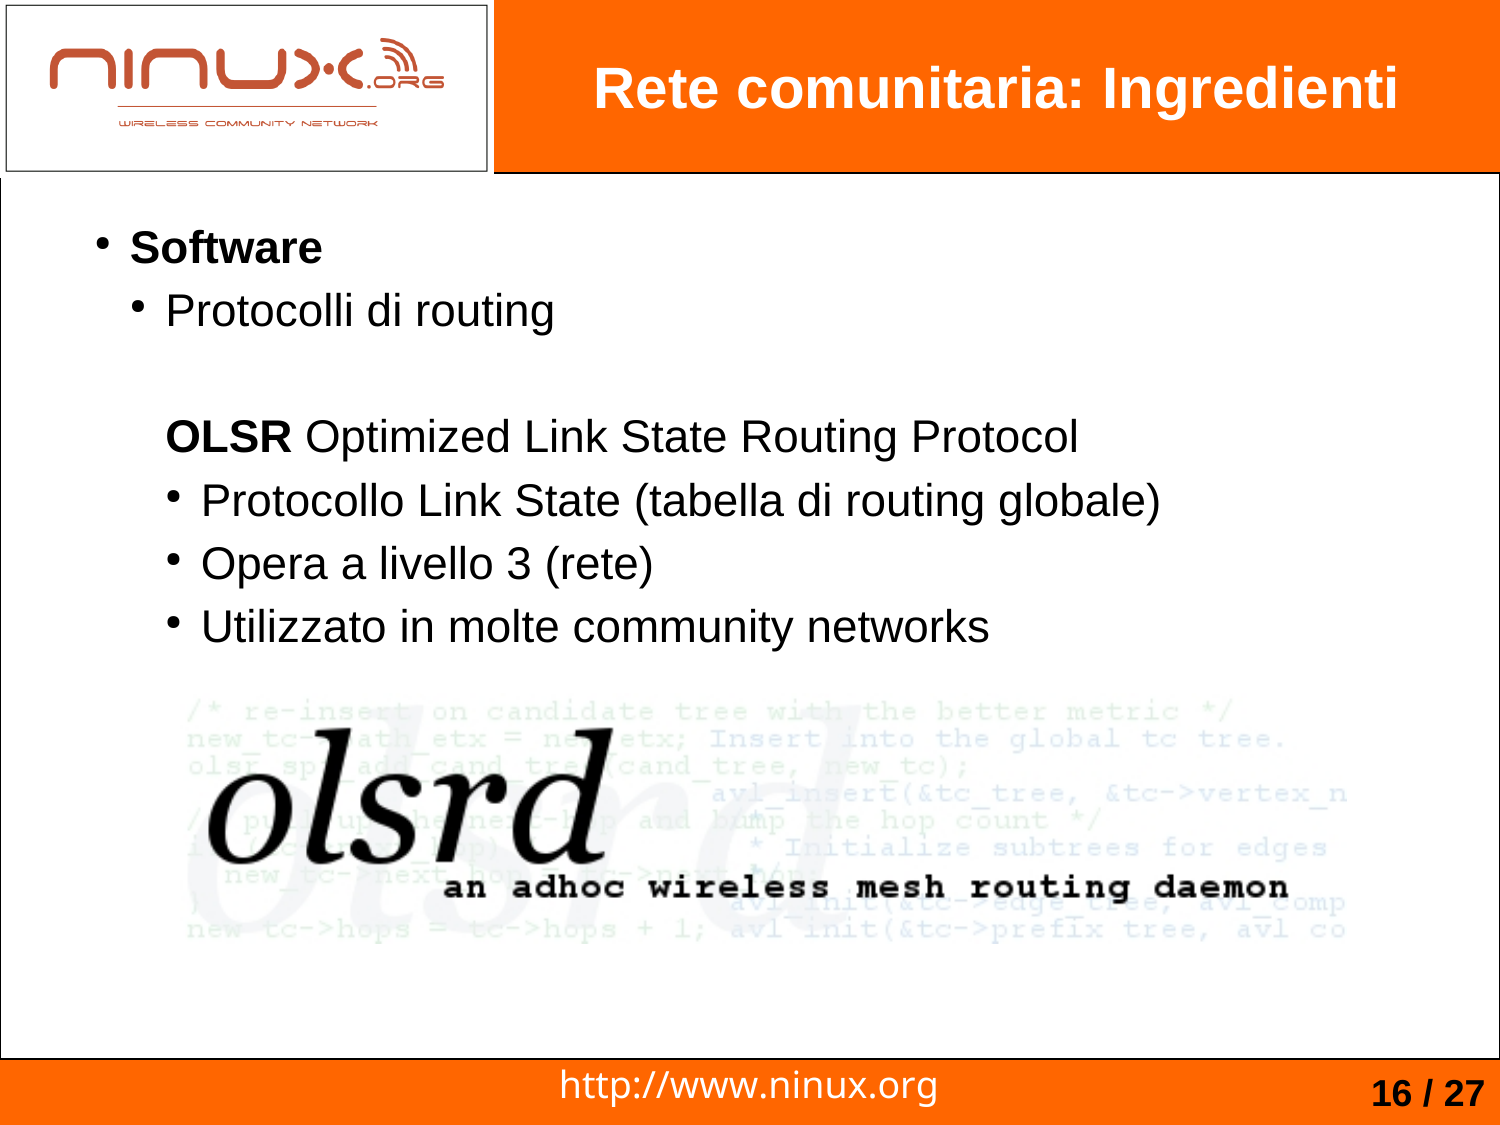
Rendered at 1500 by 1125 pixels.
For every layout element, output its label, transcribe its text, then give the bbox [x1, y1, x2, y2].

text_box <numero> / 27 [1257, 1061, 1500, 1125]
text_box http://www.ninux.org [0, 1053, 1500, 1125]
text_box Software Protocolli di routing OLSR Optimized Link State Routing Protocol Protocollo Link State (tabella di routing globale) Opera a livello 3 (rete) Utilizzato in molte community networks [59, 154, 1416, 982]
title Rete comunitaria: Ingredienti [495, 17, 1500, 160]
picture [180, 693, 1347, 944]
picture [0, 0, 494, 178]
